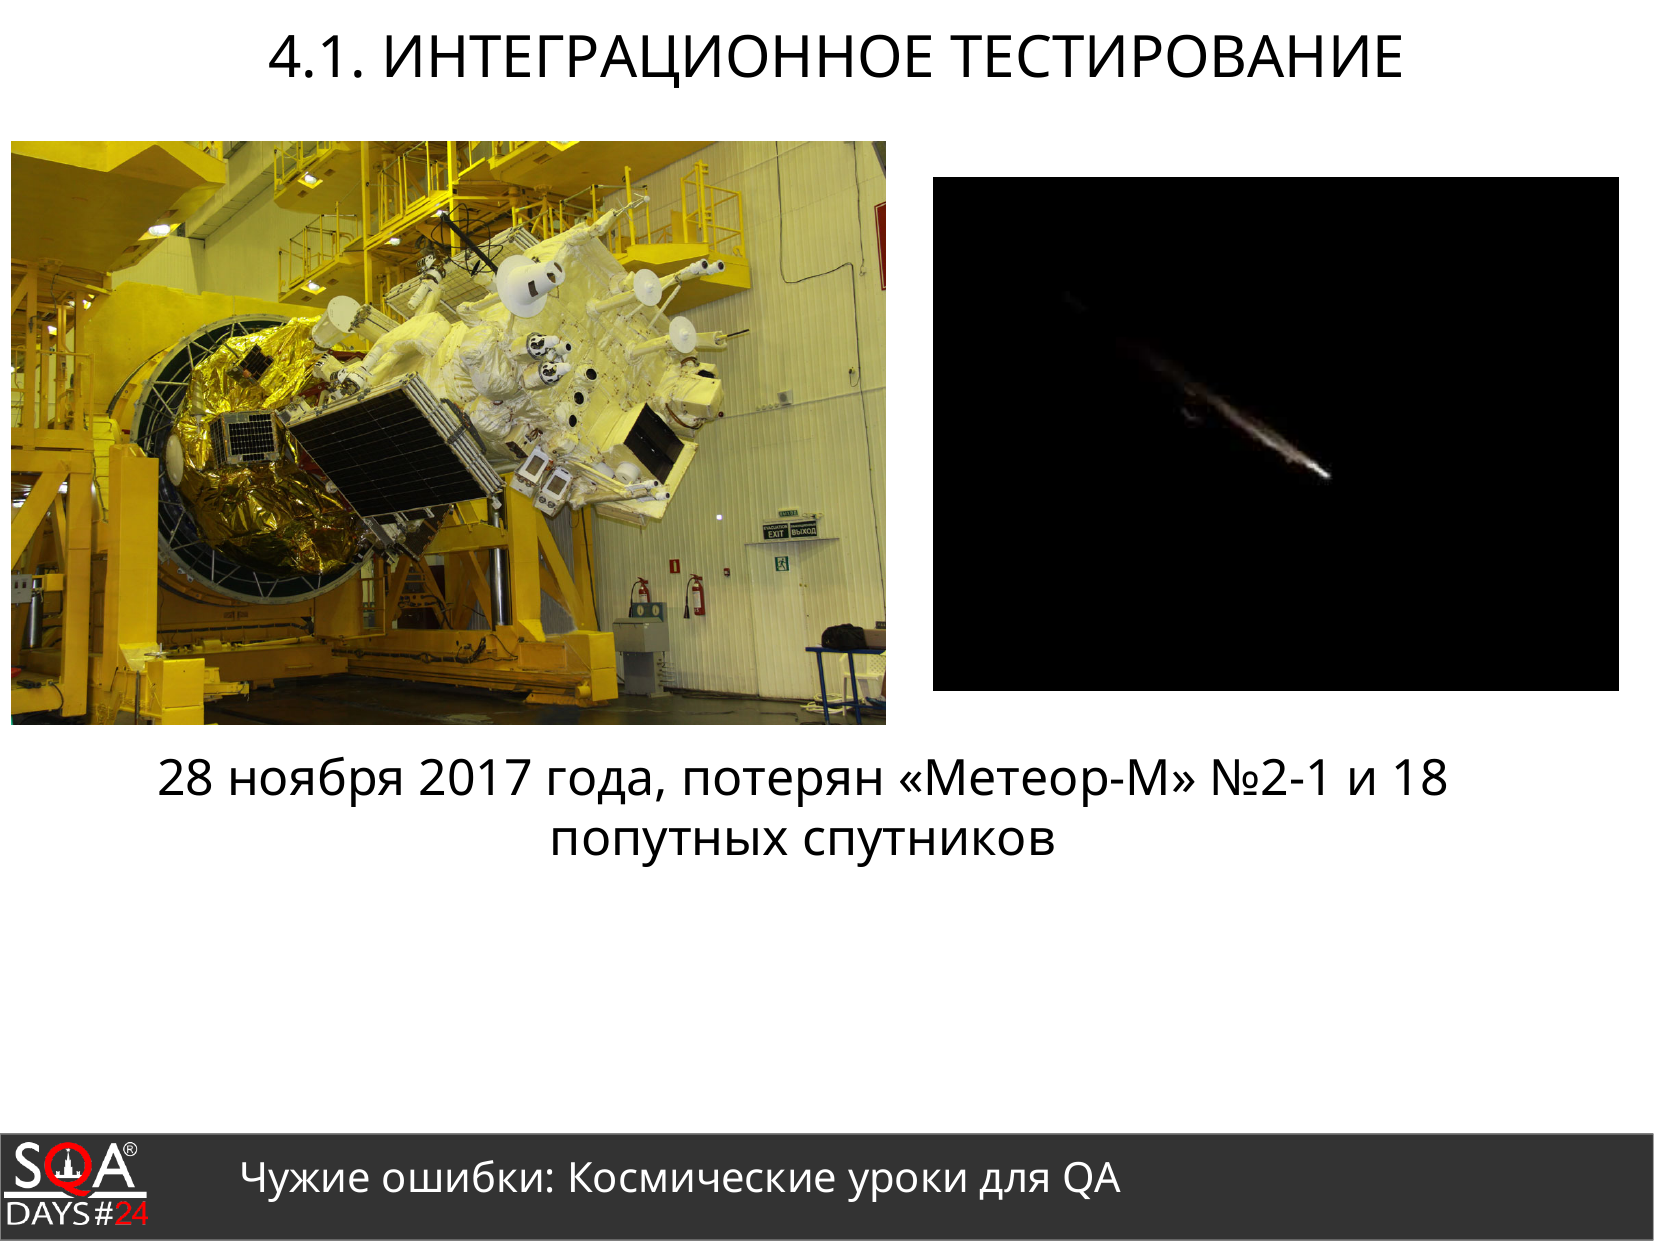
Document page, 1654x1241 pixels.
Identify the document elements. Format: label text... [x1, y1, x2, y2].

text_box 4.1. ИНТЕГРАЦИОННОЕ ТЕСТИРОВАНИЕ [253, 11, 1400, 97]
text_box 28 ноября 2017 года, потерян «Метеор-М» №2-1 и 18 попутных спутников [23, 738, 1583, 934]
picture [4, 1142, 148, 1225]
picture [933, 177, 1619, 691]
text_box Чужие ошибки: Космические уроки для QA [224, 1145, 1607, 1229]
picture [11, 141, 886, 725]
text_box [0, 1133, 1654, 1241]
